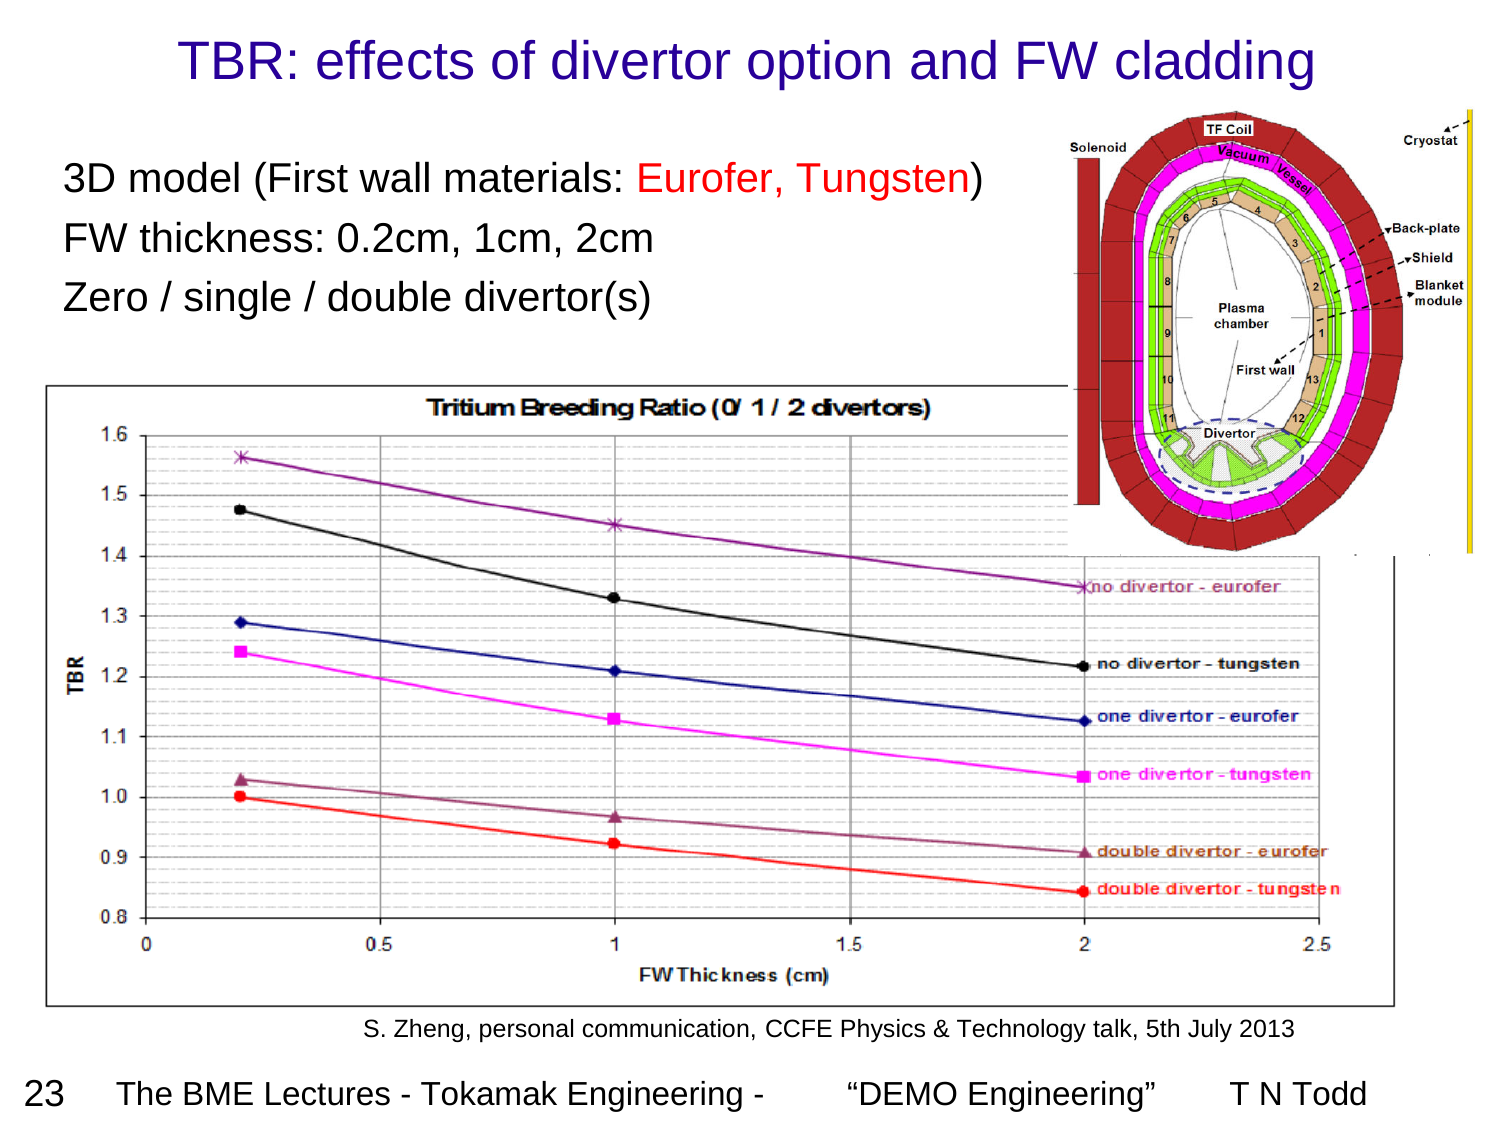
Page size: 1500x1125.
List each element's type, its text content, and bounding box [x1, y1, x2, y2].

text_box 3D model (First wall materials: Eurofer, Tungsten) FW thickness: 0.2cm, 1cm, 2cm Zero / single / double divertor(s) [41, 148, 1004, 327]
text_box S. Zheng, personal communication, CCFE Physics & Technology talk, 5th July 2013 [342, 1010, 1312, 1051]
picture [41, 106, 1475, 1010]
text_box <number> [8, 1061, 286, 1103]
text_box TBR: effects of divertor option and FW cladding [41, 1, 1333, 114]
